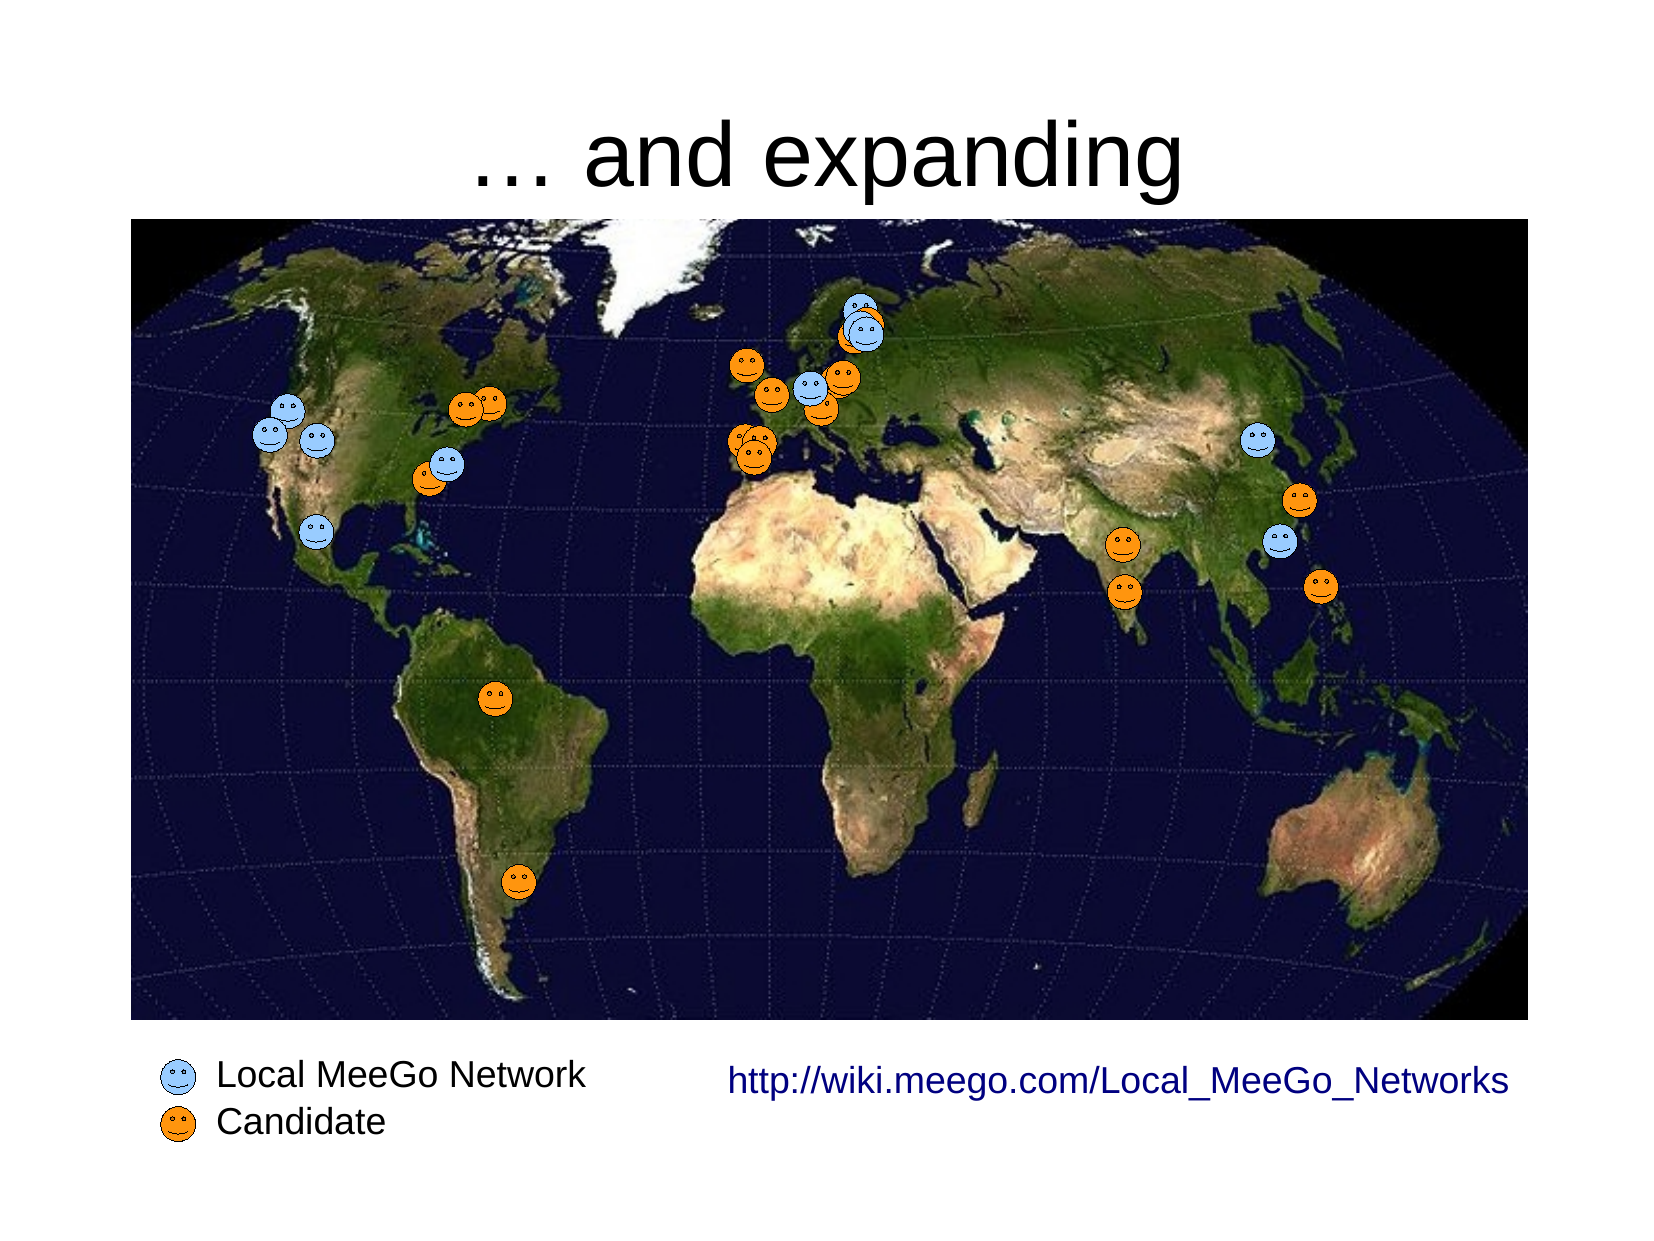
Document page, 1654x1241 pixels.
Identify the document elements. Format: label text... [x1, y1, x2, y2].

text_box http://wiki.meego.com/Local_MeeGo_Networks [712, 1052, 1525, 1109]
text_box Candidate [201, 1093, 402, 1151]
text_box [754, 377, 790, 413]
text_box [299, 423, 335, 459]
text_box [1240, 422, 1276, 458]
text_box [477, 681, 513, 717]
text_box [1262, 523, 1298, 559]
text_box [1107, 574, 1143, 610]
text_box [1105, 527, 1141, 563]
text_box [448, 386, 507, 428]
text_box [1282, 482, 1318, 518]
text_box [501, 864, 537, 900]
text_box Local MeeGo Network [201, 1046, 601, 1104]
text_box [412, 446, 465, 497]
text_box [160, 1106, 196, 1142]
picture [131, 219, 1528, 1020]
text_box [729, 347, 765, 383]
title … and expanding [82, 46, 1571, 260]
text_box [792, 360, 861, 427]
text_box [1303, 569, 1339, 605]
text_box [252, 393, 306, 453]
text_box [298, 514, 334, 550]
text_box [837, 293, 885, 354]
text_box [160, 1059, 196, 1095]
text_box [727, 423, 778, 476]
